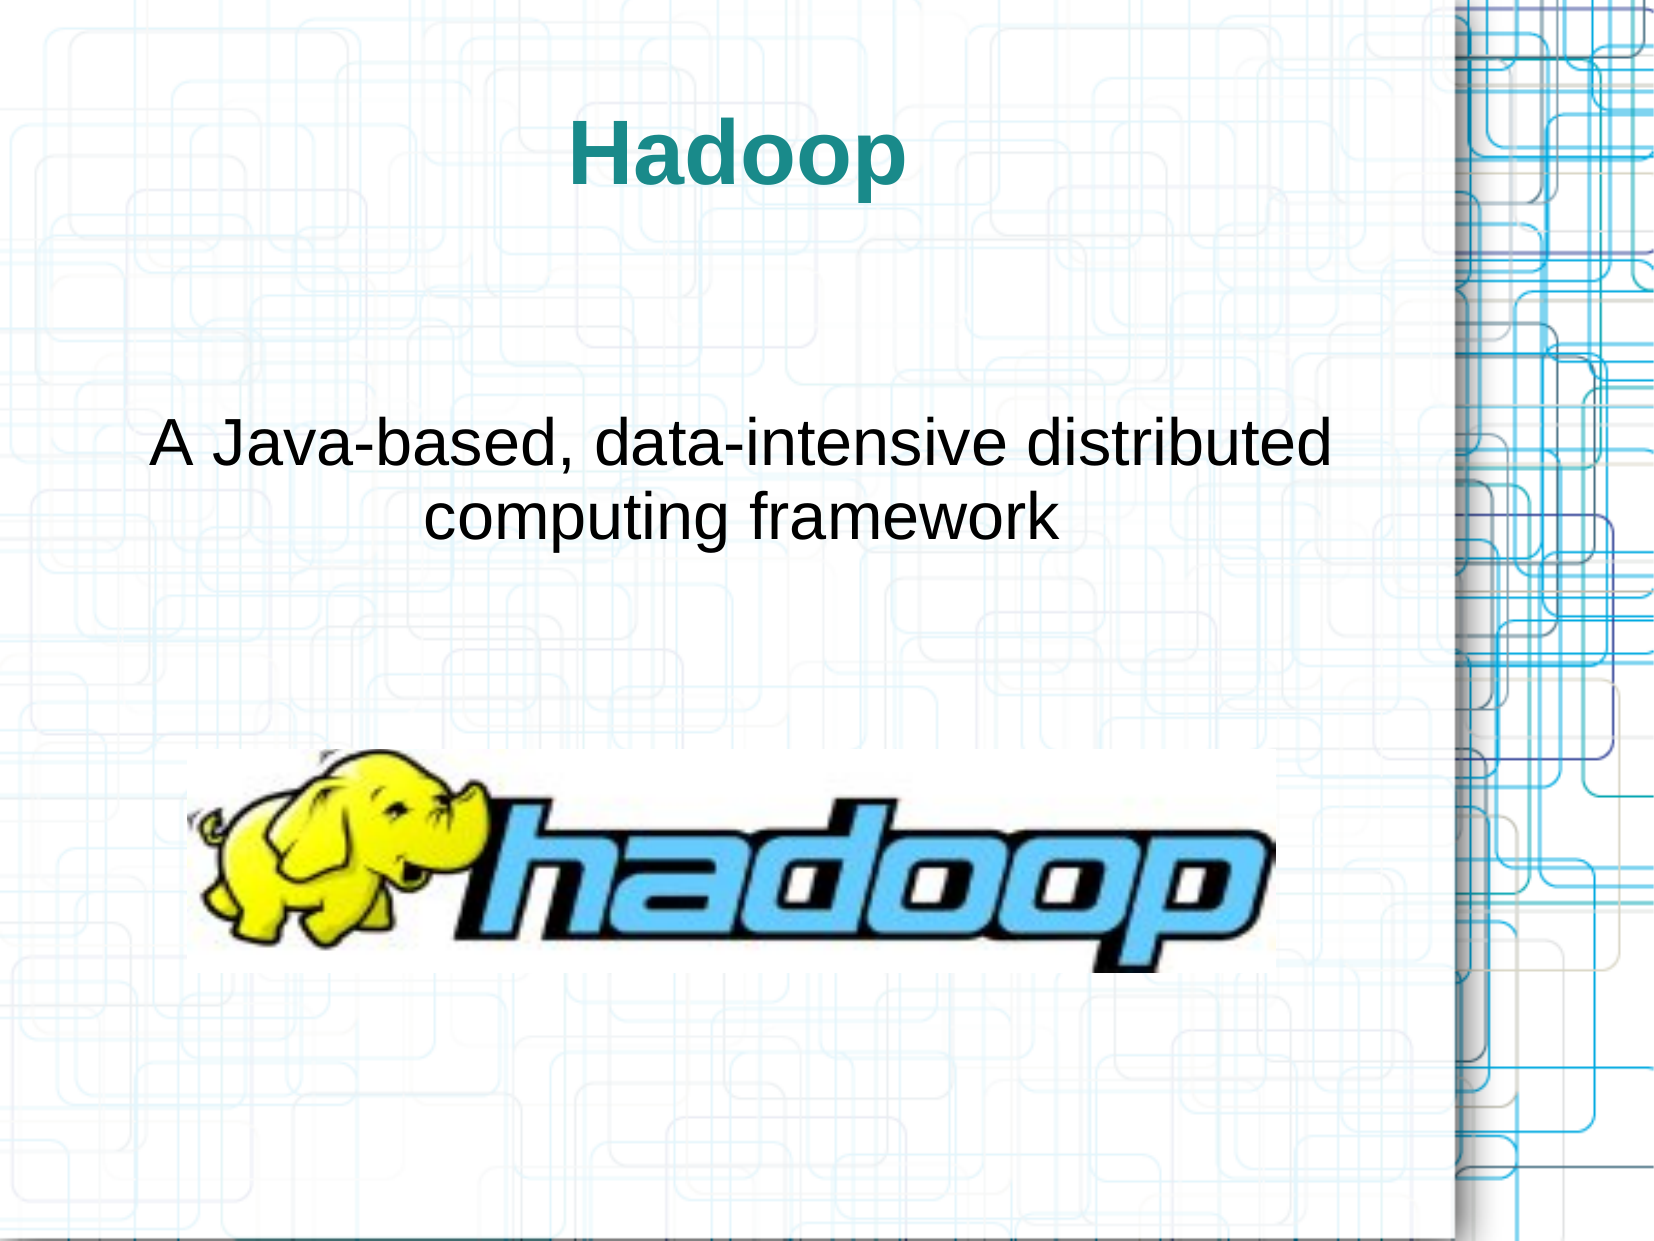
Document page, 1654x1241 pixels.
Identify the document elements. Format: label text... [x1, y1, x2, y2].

picture [0, 0, 1654, 1241]
subtitle A Java-based, data-intensive distributed computing framework [75, 300, 1410, 659]
title Hadoop [59, 49, 1418, 257]
